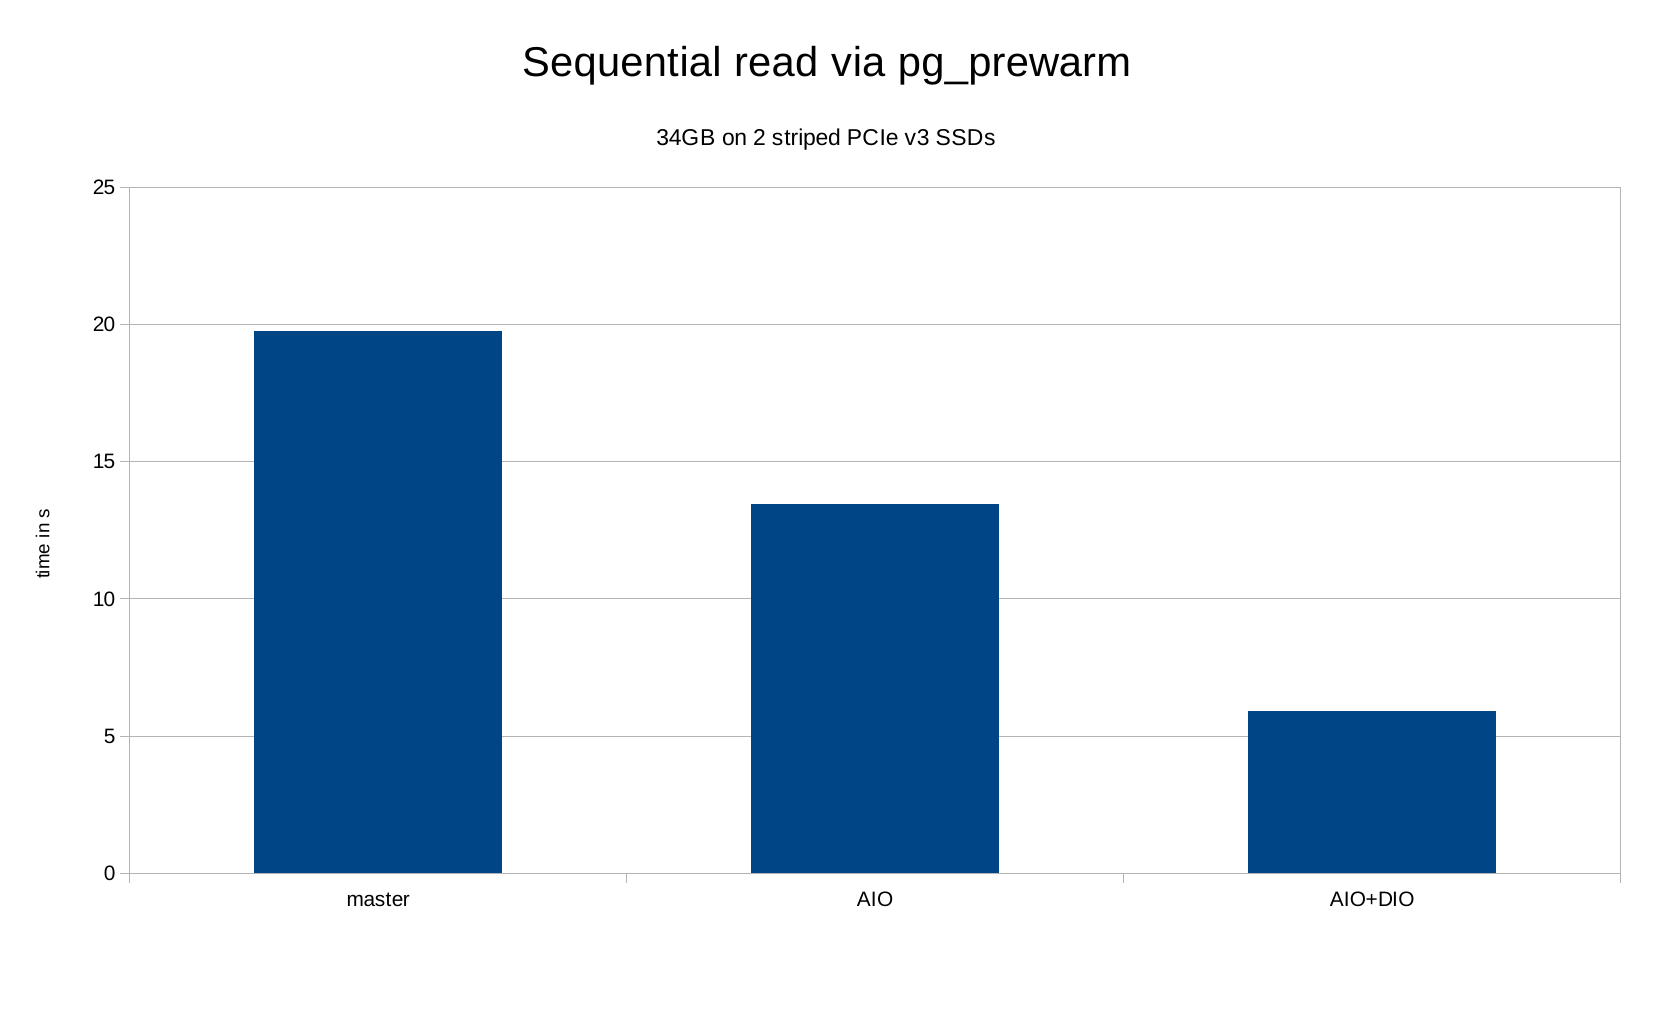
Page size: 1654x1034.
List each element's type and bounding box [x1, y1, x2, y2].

chart [0, 0, 1654, 931]
